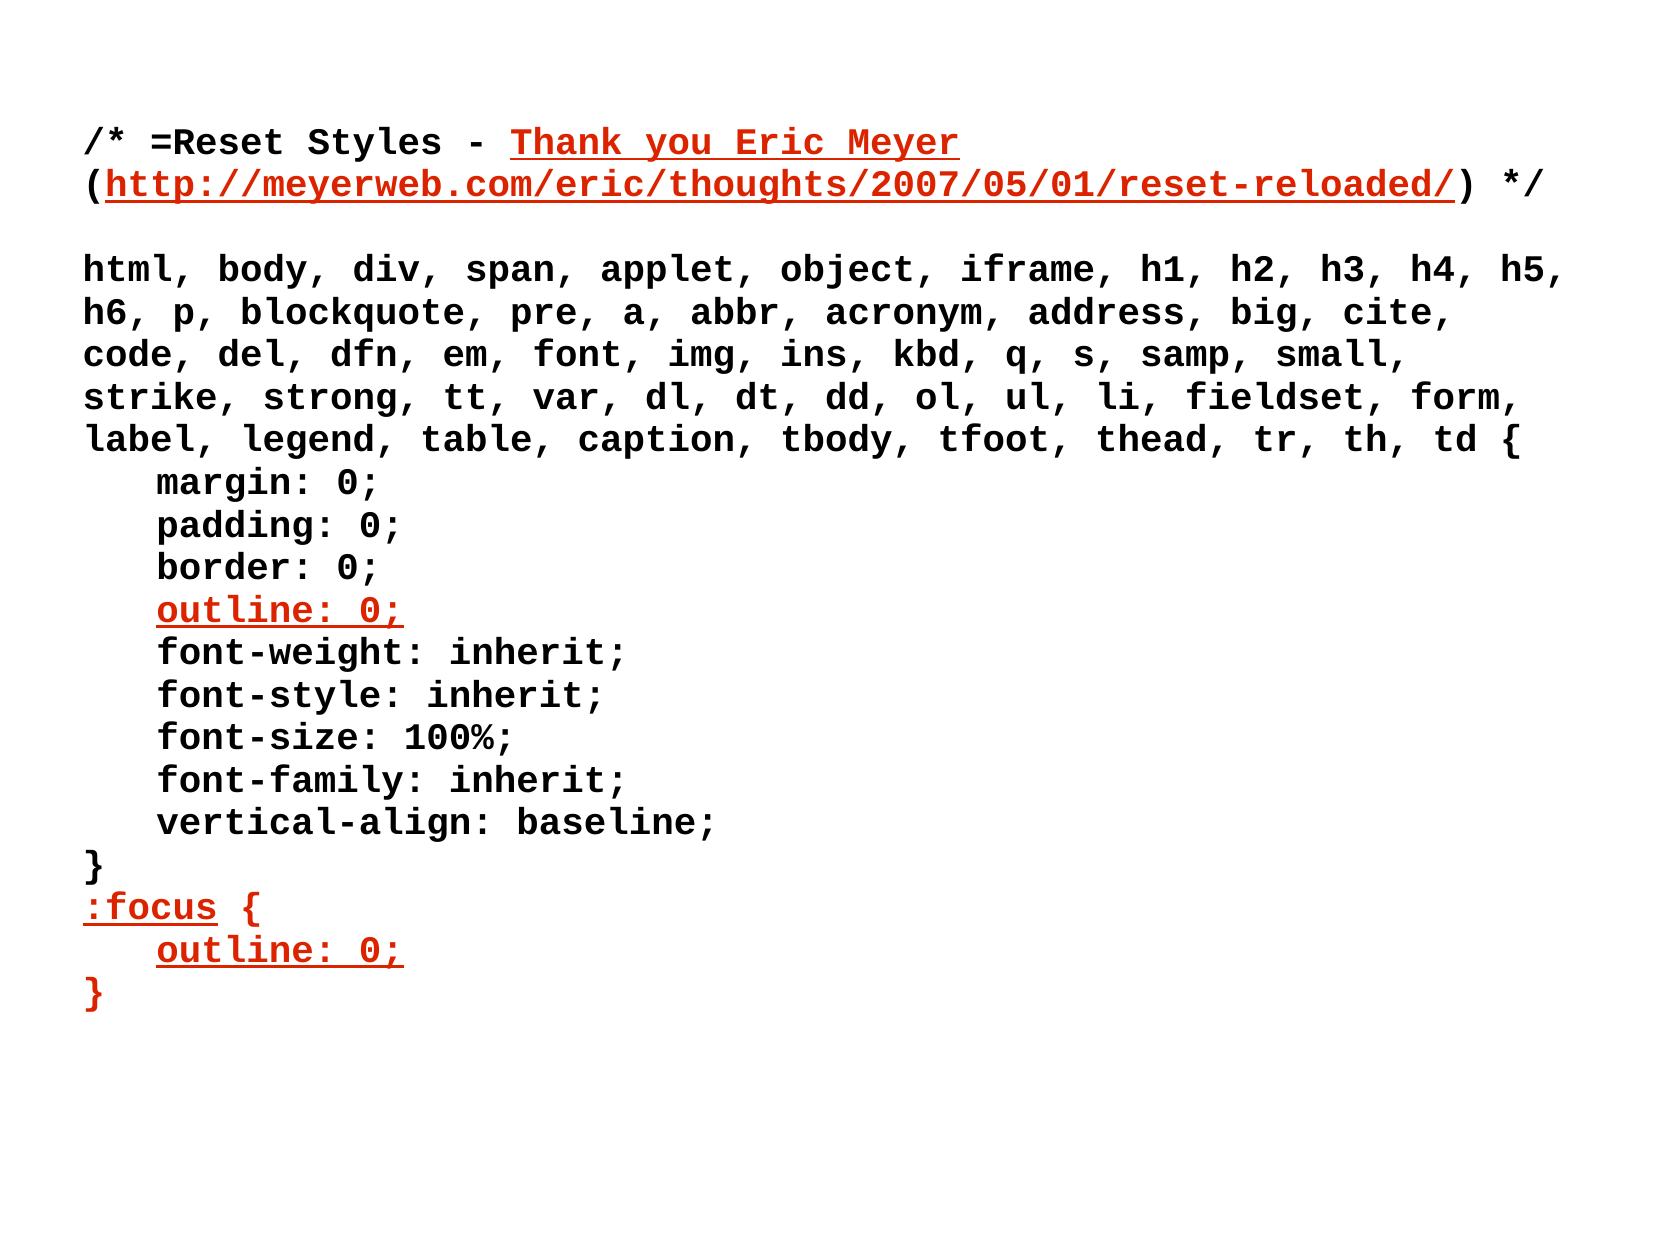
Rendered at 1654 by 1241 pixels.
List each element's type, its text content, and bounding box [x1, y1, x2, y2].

subtitle /* =Reset Styles - Thank you Eric Meyer (http://meyerweb.com/eric/thoughts/2007/05/01/reset-reloaded/) */ html, body, div, span, applet, object, iframe, h1, h2, h3, h4, h5, h6, p, blockquote, pre, a, abbr, acronym, address, big, cite, code, del, dfn, em, font, img, ins, kbd, q, s, samp, small, strike, strong, tt, var, dl, dt, dd, ol, ul, li, fieldset, form, label, legend, table, caption, tbody, tfoot, thead, tr, th, td { margin: 0; padding: 0; border: 0; outline: 0; font-weight: inherit; font-style: inherit; font-size: 100%; font-family: inherit; vertical-align: baseline; } :focus { outline: 0; } [82, 118, 1571, 1021]
